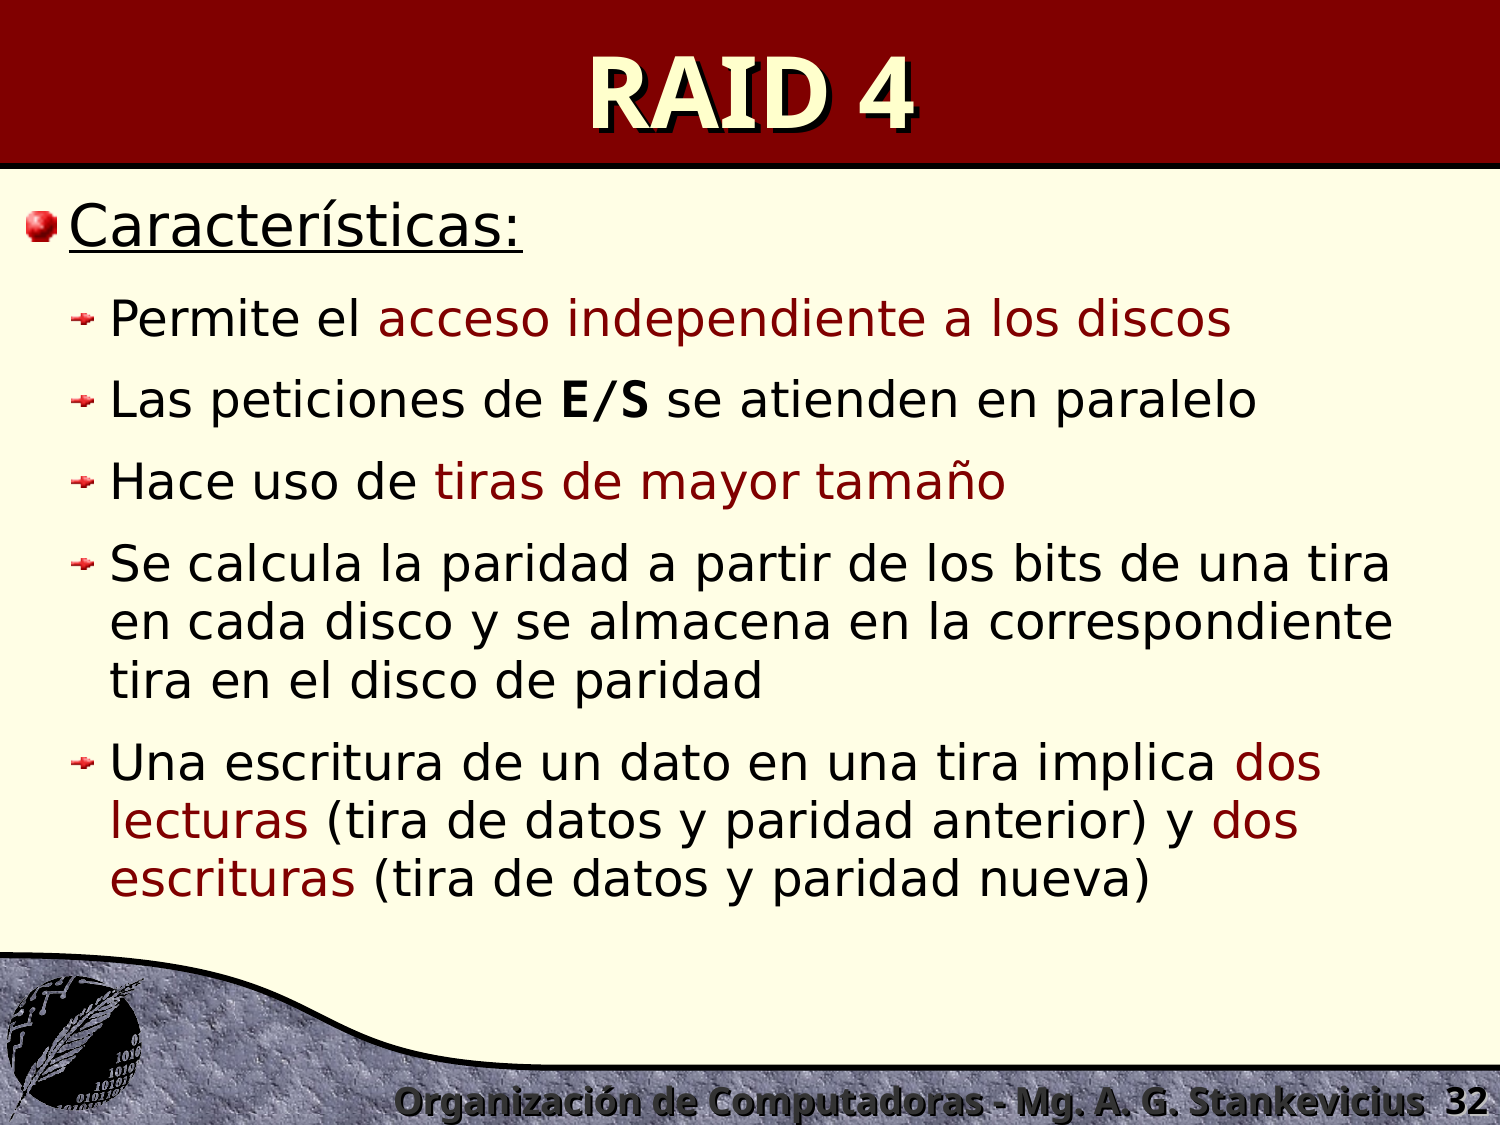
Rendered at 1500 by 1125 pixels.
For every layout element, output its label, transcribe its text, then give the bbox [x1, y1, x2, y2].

list Características: Permite el acceso independiente a los discos Las peticiones de E/S se atienden en paralelo Hace uso de tiras de mayor tamaño Se calcula la paridad a partir de los bits de una tira en cada disco y se almacena en la correspondiente tira en el disco de paridad Una escritura de un dato en una tira implica dos lecturas (tira de datos y paridad anterior) y dos escrituras (tira de datos y paridad nueva) [11, 192, 1486, 935]
picture [1058, 1100, 1065, 1110]
picture [0, 959, 1500, 1125]
picture [802, 1100, 806, 1110]
title RAID 4 [15, 5, 1485, 160]
picture [448, 1100, 455, 1110]
